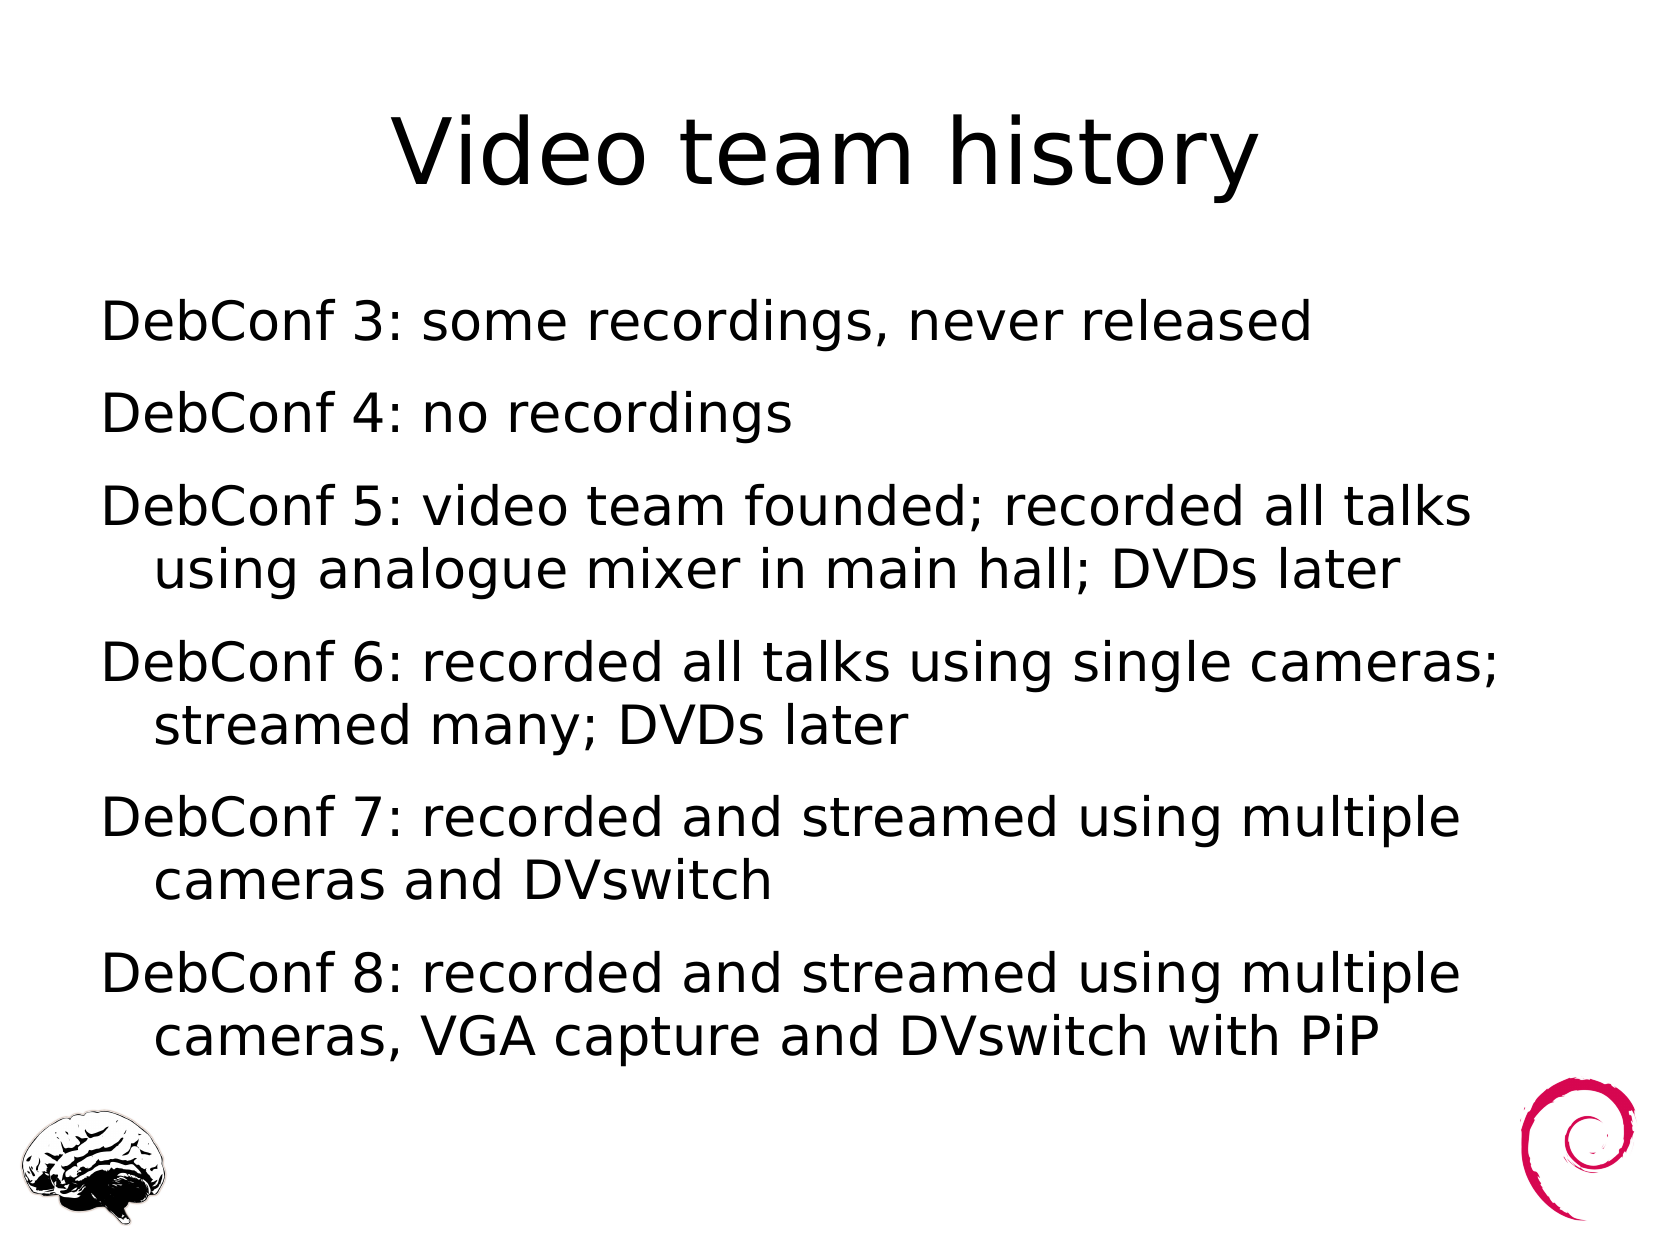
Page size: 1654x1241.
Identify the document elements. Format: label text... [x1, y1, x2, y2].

picture [19, 1108, 168, 1241]
picture [1519, 1075, 1638, 1222]
title Video team history [82, 49, 1571, 257]
list DebConf 3: some recordings, never released DebConf 4: no recordings DebConf 5: video team founded; recorded all talks using analogue mixer in main hall; DVDs later DebConf 6: recorded all talks using single cameras; streamed many; DVDs later DebConf 7: recorded and streamed using multiple cameras and DVswitch DebConf 8: recorded and streamed using multiple cameras, VGA capture and DVswitch with PiP [82, 290, 1571, 1109]
